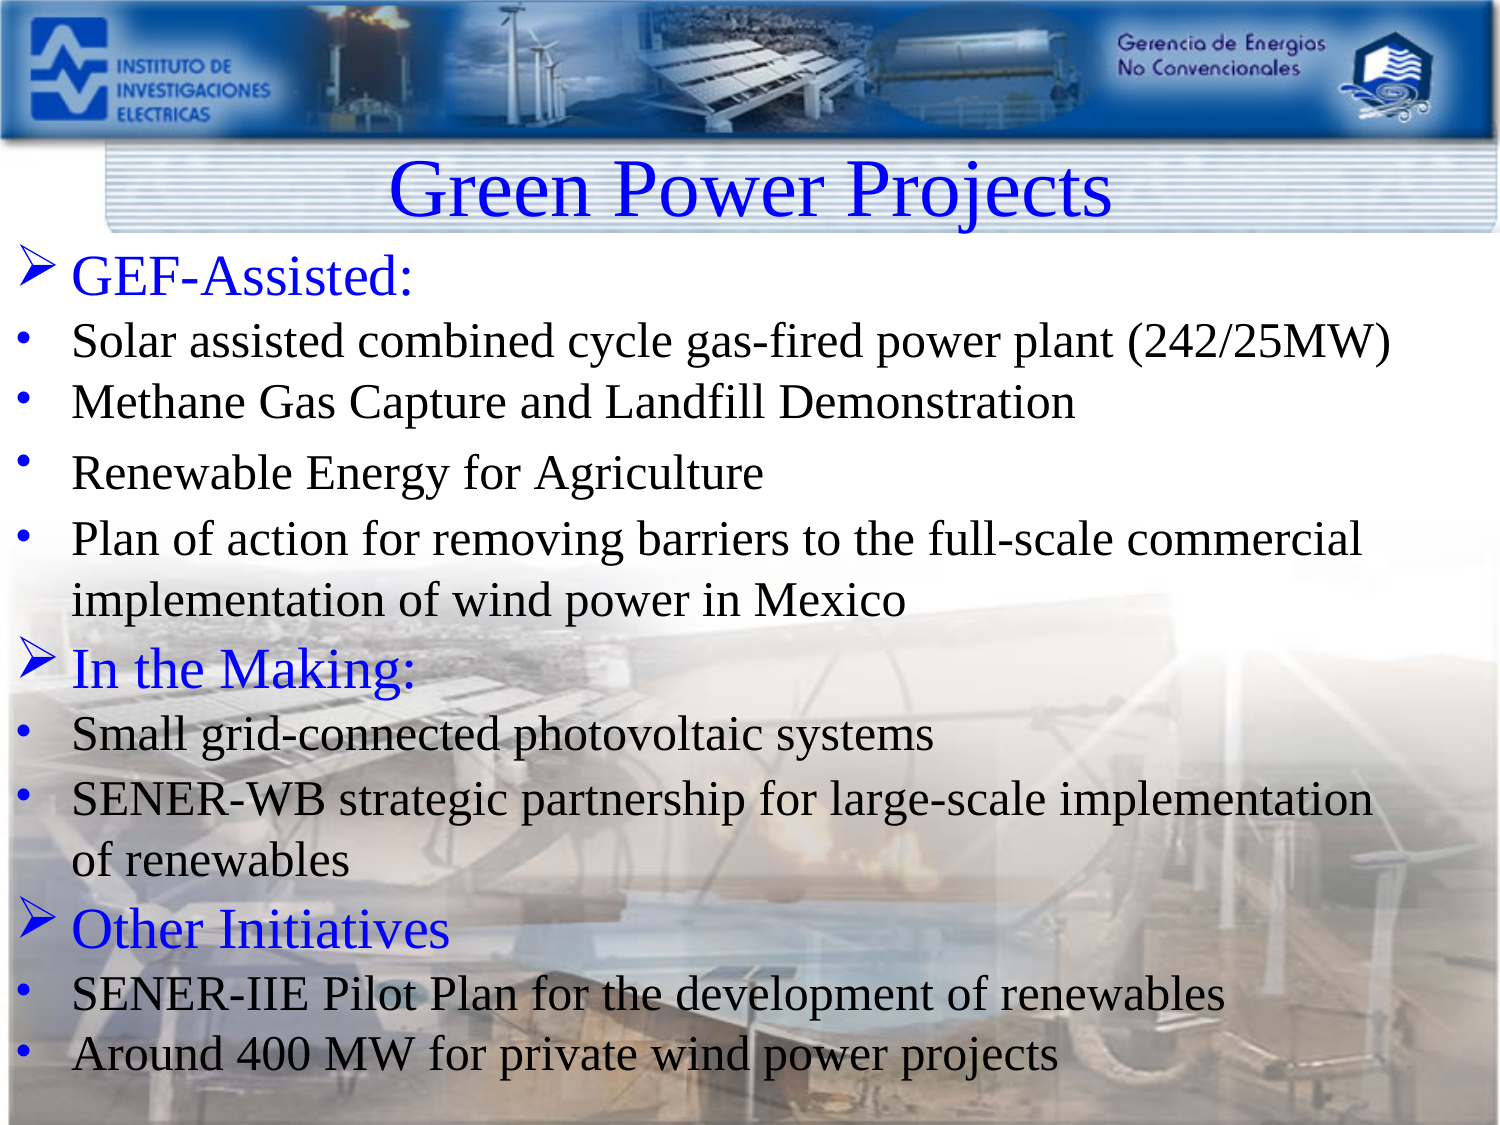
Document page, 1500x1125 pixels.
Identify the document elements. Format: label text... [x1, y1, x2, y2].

list GEF-Assisted: Solar assisted combined cycle gas-fired power plant (242/25MW) Methane Gas Capture and Landfill Demonstration Renewable Energy for Agriculture Plan of action for removing barriers to the full-scale commercial implementation of wind power in Mexico In the Making: Small grid-connected photovoltaic systems SENER-WB strategic partnership for large-scale implementation of renewables Other Initiatives SENER-IIE Pilot Plan for the development of renewables Around 400 MW for private wind power projects [0, 243, 1418, 1094]
picture [0, 293, 1500, 1125]
title Green Power Projects [76, 125, 1427, 230]
picture [0, 0, 1500, 233]
